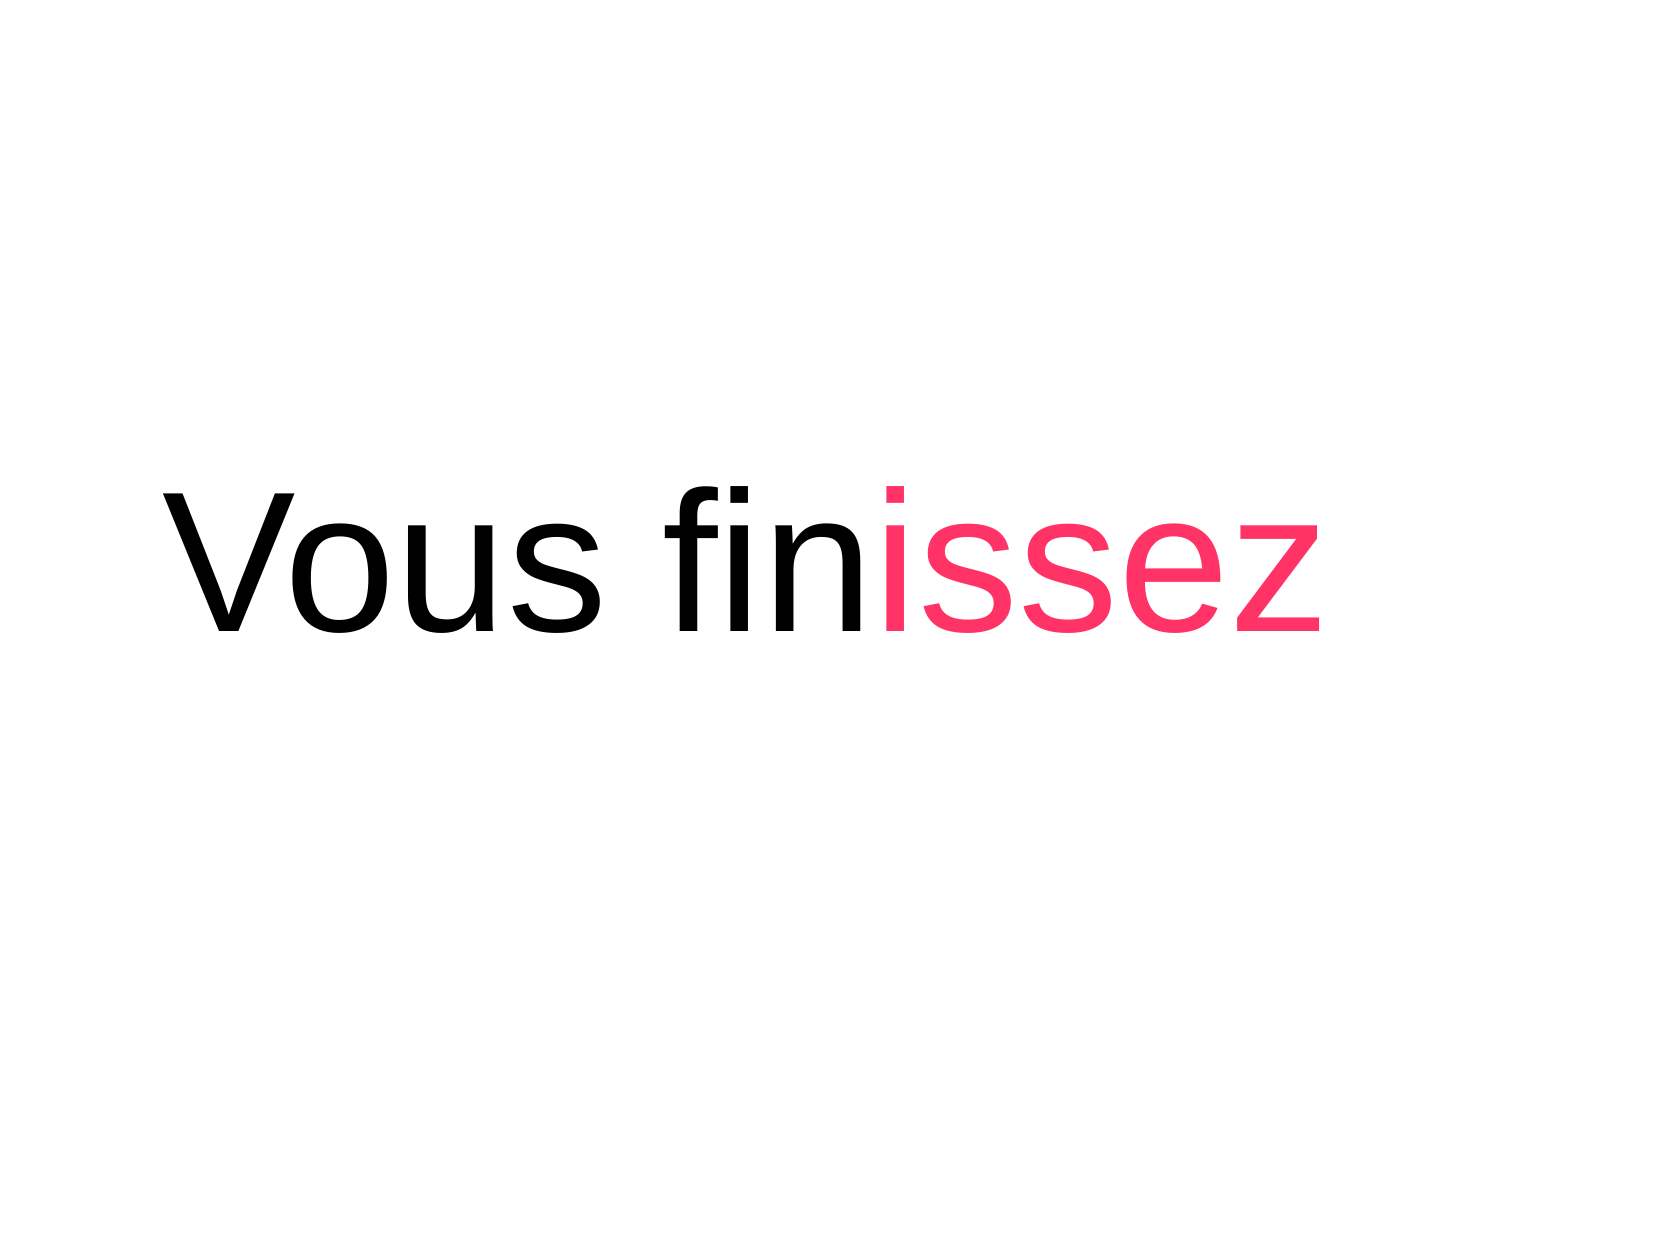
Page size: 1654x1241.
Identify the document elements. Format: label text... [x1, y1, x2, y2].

text_box Vous finissez [147, 442, 1565, 682]
